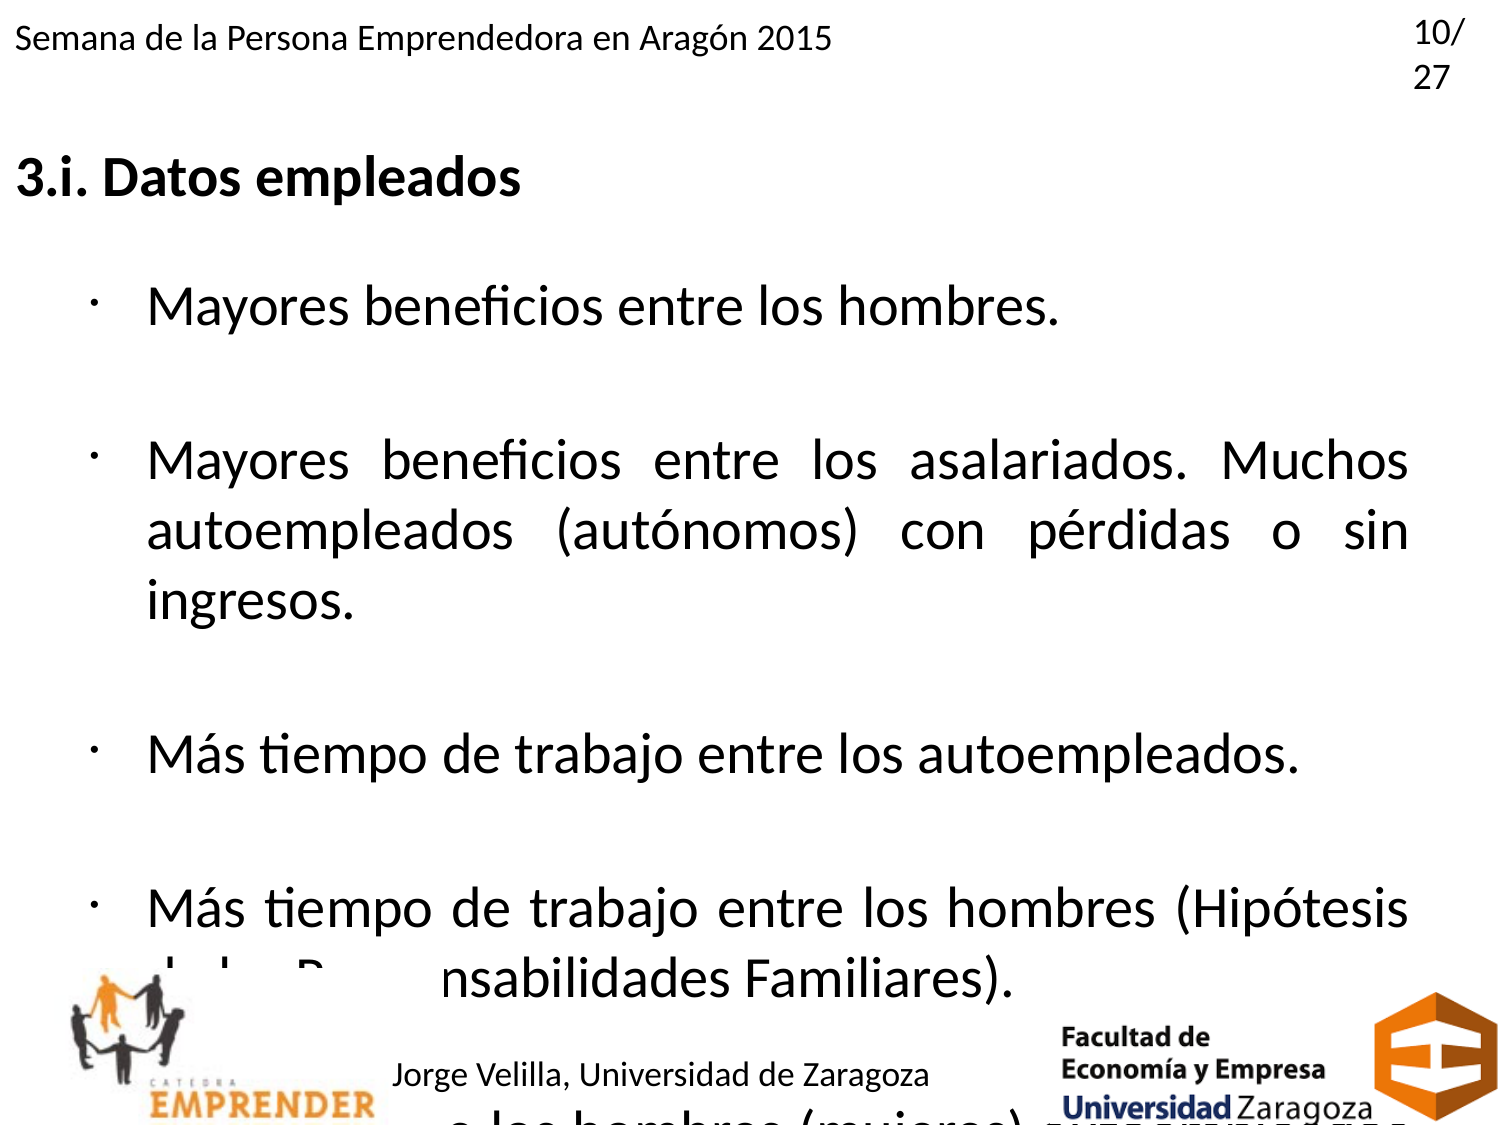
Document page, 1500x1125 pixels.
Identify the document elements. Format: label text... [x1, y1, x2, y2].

list Mayores beneficios entre los hombres. Mayores beneficios entre los asalariados. Muchos autoempleados (autónomos) con pérdidas o sin ingresos. Más tiempo de trabajo entre los autoempleados. Más tiempo de trabajo entre los hombres (Hipótesis de las Responsabilidades Familiares). 24% (35%) de los hombres (mujeres) autoempleados son emprendedores. [75, 259, 1425, 996]
picture [0, 968, 444, 1125]
text_box 3.i. Datos empleados [0, 120, 625, 227]
picture [1050, 992, 1500, 1124]
slide_number <número>/27 [1398, 0, 1500, 57]
text_box Jorge Velilla, Universidad de Zaragoza [377, 1043, 946, 1101]
text_box Semana de la Persona Emprendedora en Aragón 2015 [0, 5, 857, 66]
